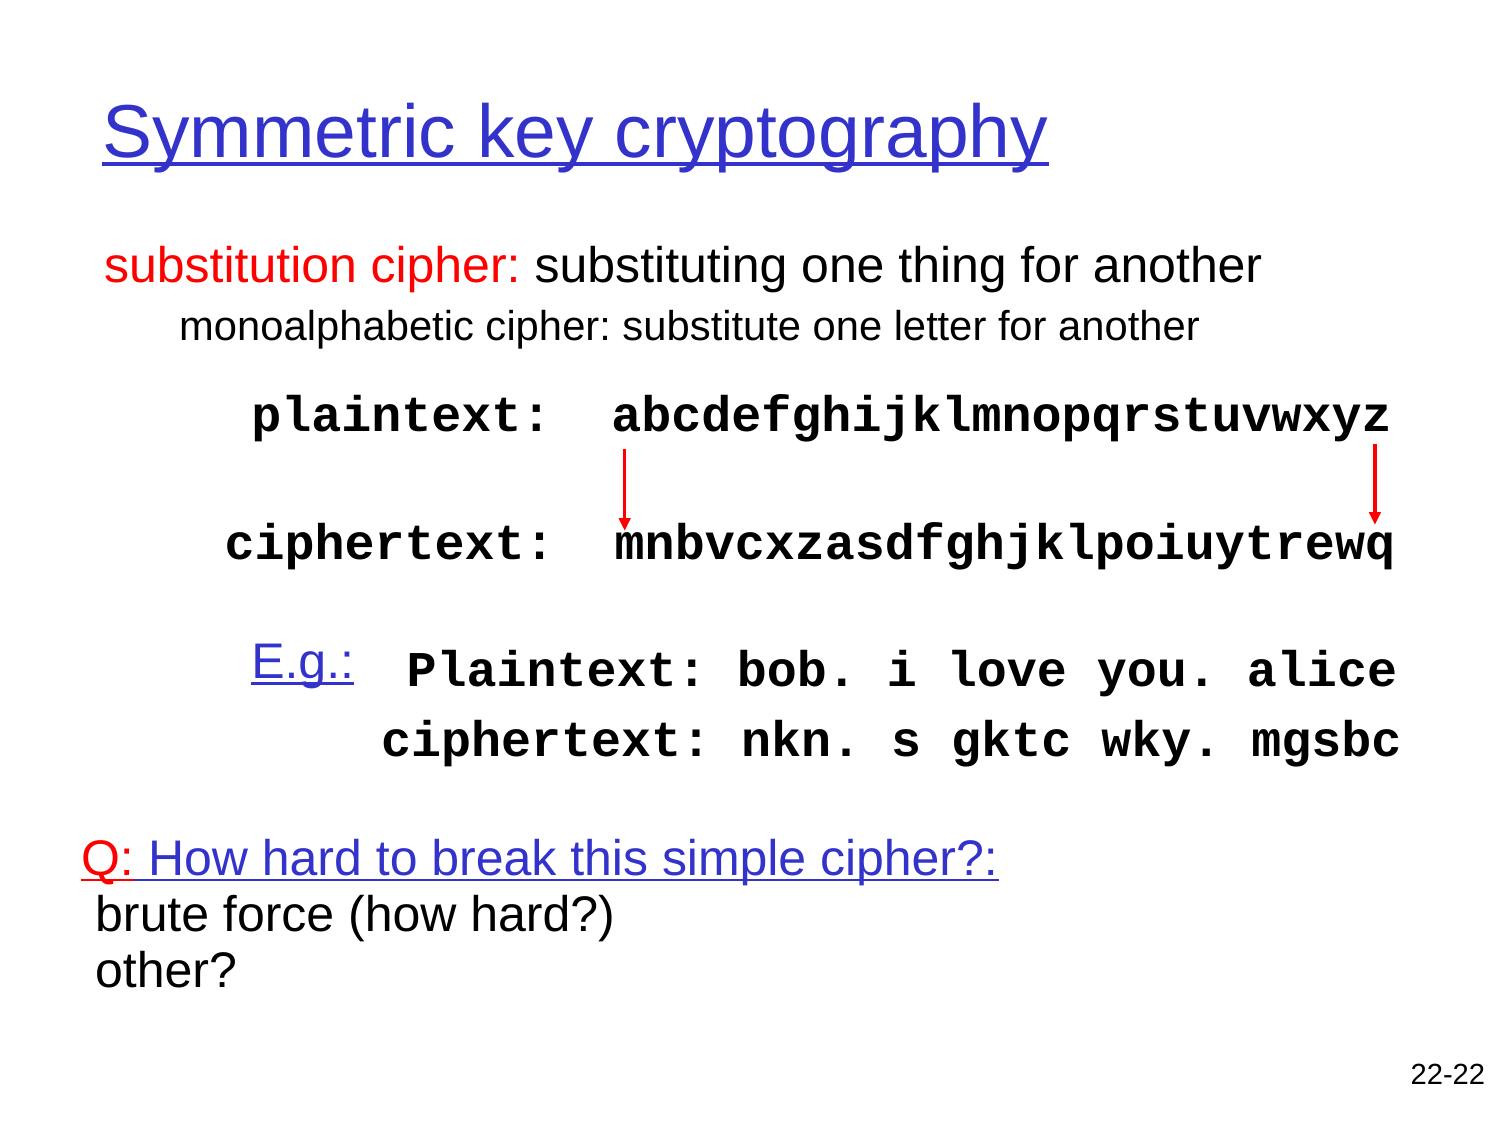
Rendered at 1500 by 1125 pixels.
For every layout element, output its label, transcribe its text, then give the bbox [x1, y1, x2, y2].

text_box Q: How hard to break this simple cipher?: brute force (how hard?) other? [66, 822, 1014, 1006]
text_box plaintext: abcdefghijklmnopqrstuvwxyz [236, 382, 1407, 455]
text_box E.g.: [236, 625, 370, 698]
text_box Plaintext: bob. i love you. alice [391, 636, 1412, 706]
list substitution cipher: substituting one thing for another monoalphabetic cipher: substitute one letter for another [89, 229, 1415, 429]
text_box ciphertext: nkn. s gktc wky. mgsbc [366, 706, 1416, 779]
text_box ciphertext: mnbvcxzasdfghjklpoiuytrewq [209, 510, 1410, 583]
title Symmetric key cryptography [87, 37, 1363, 225]
